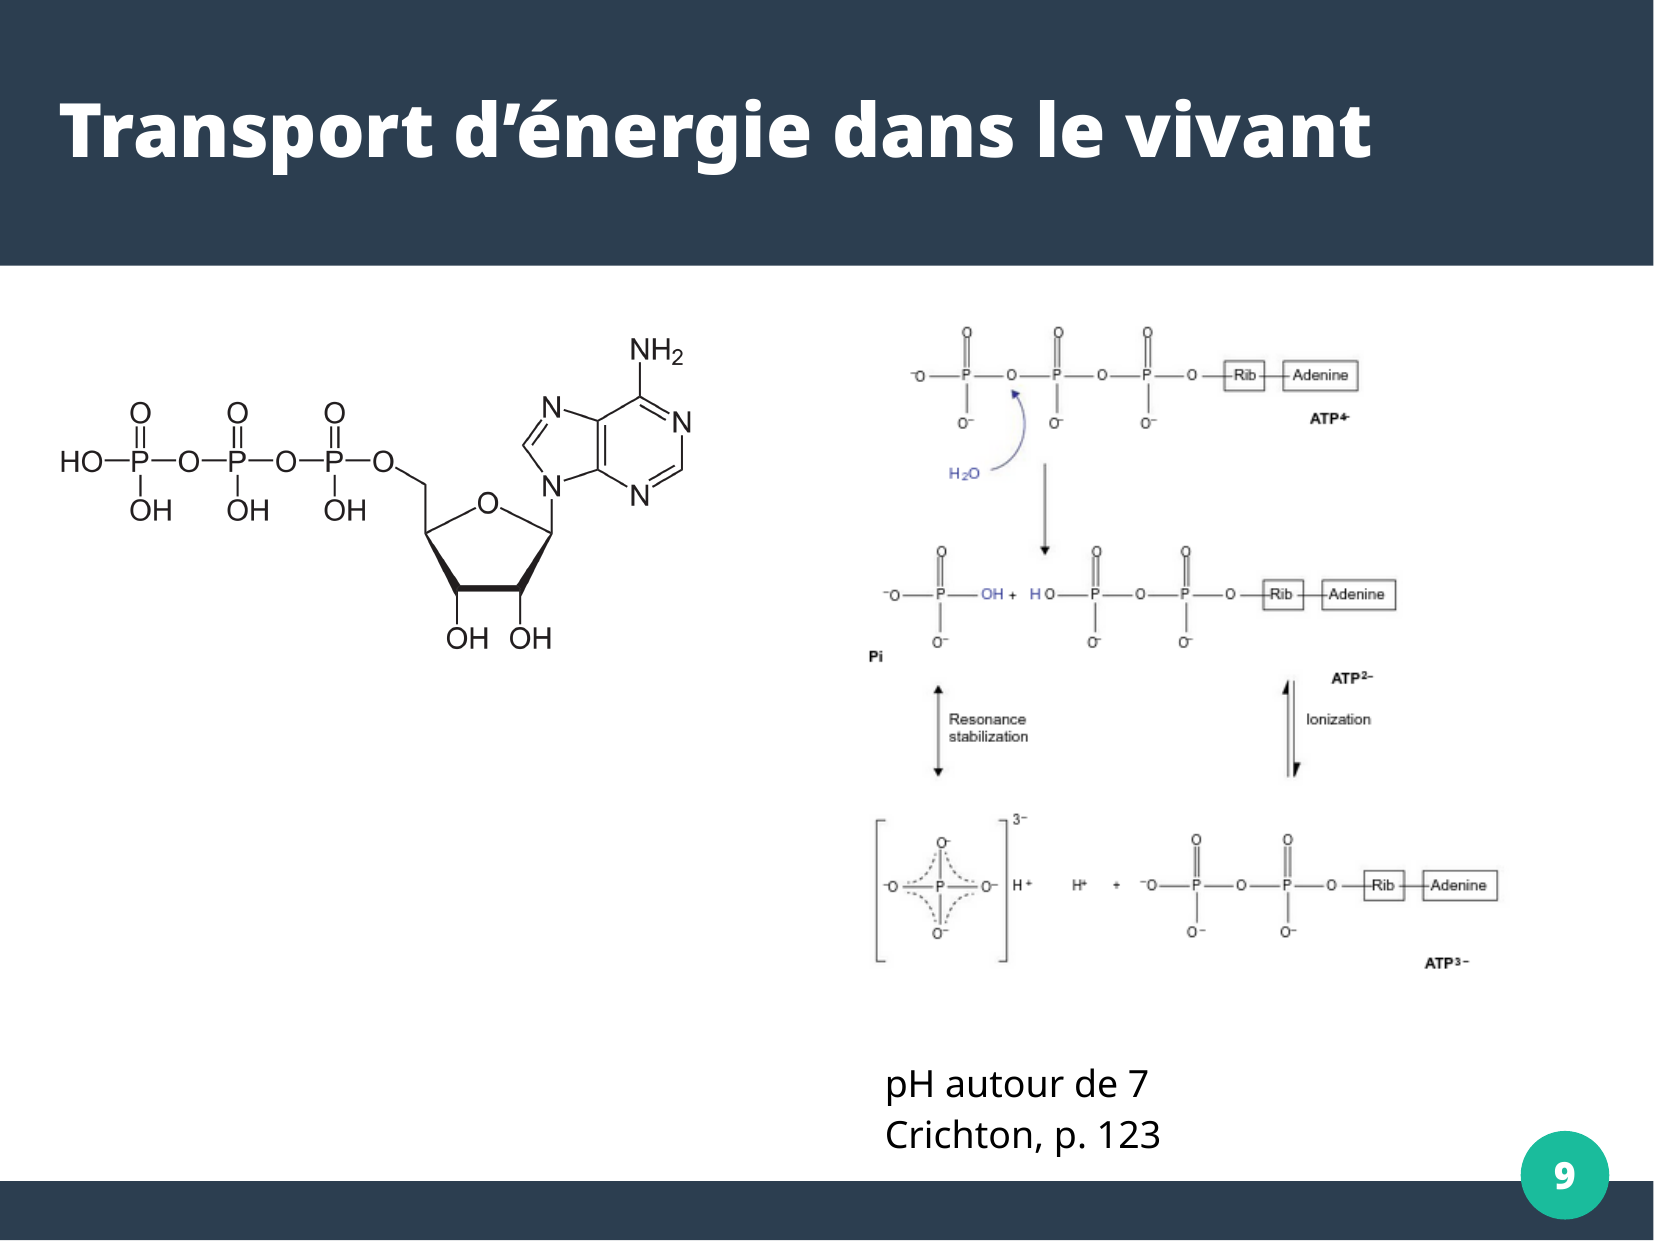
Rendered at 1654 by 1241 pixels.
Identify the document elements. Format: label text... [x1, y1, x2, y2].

title Transport d’énergie dans le vivant [59, 49, 1595, 207]
text_box pH autour de 7 Crichton, p. 123 [870, 1050, 1531, 1152]
picture [795, 299, 1581, 983]
picture [45, 330, 706, 657]
